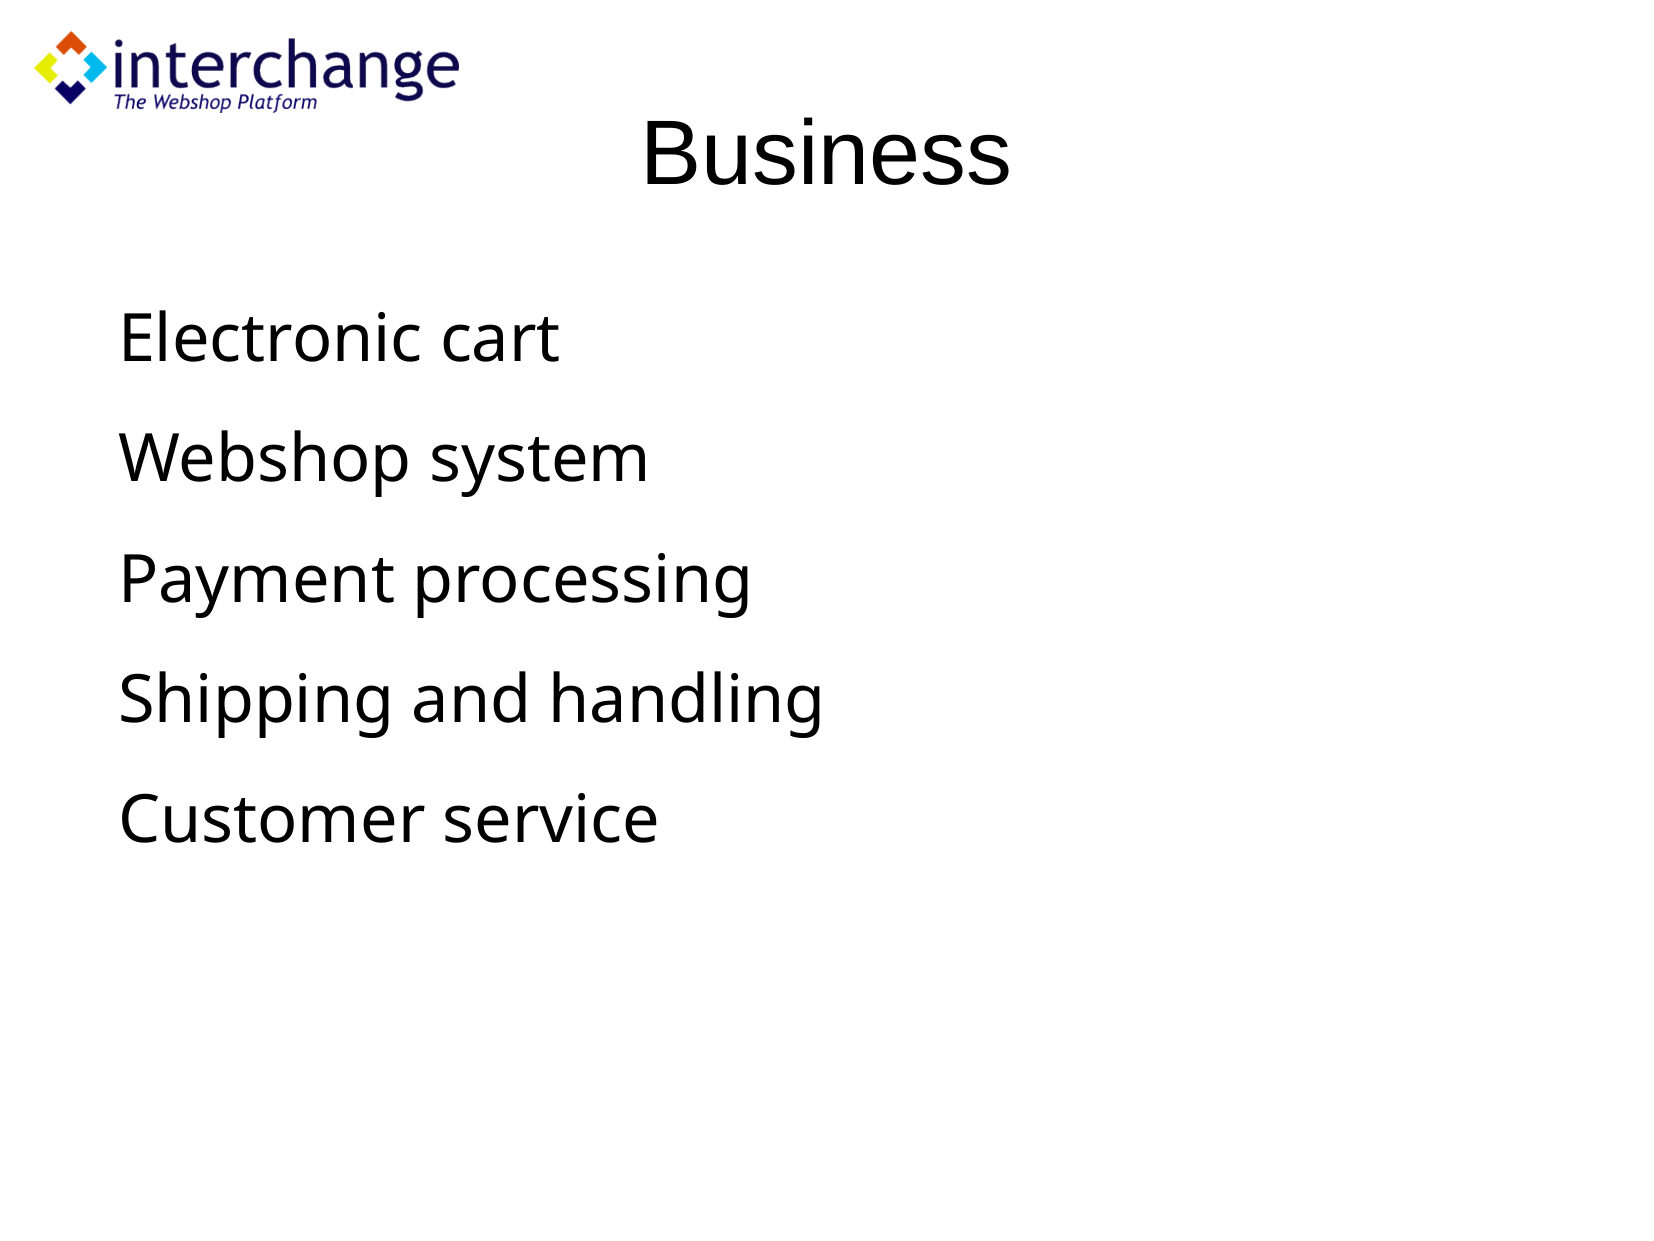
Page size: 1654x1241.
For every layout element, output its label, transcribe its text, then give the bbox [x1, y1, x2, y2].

title Business [82, 49, 1571, 257]
list Electronic cart Webshop system Payment processing Shipping and handling Customer service [82, 290, 1571, 1109]
picture [34, 31, 459, 113]
